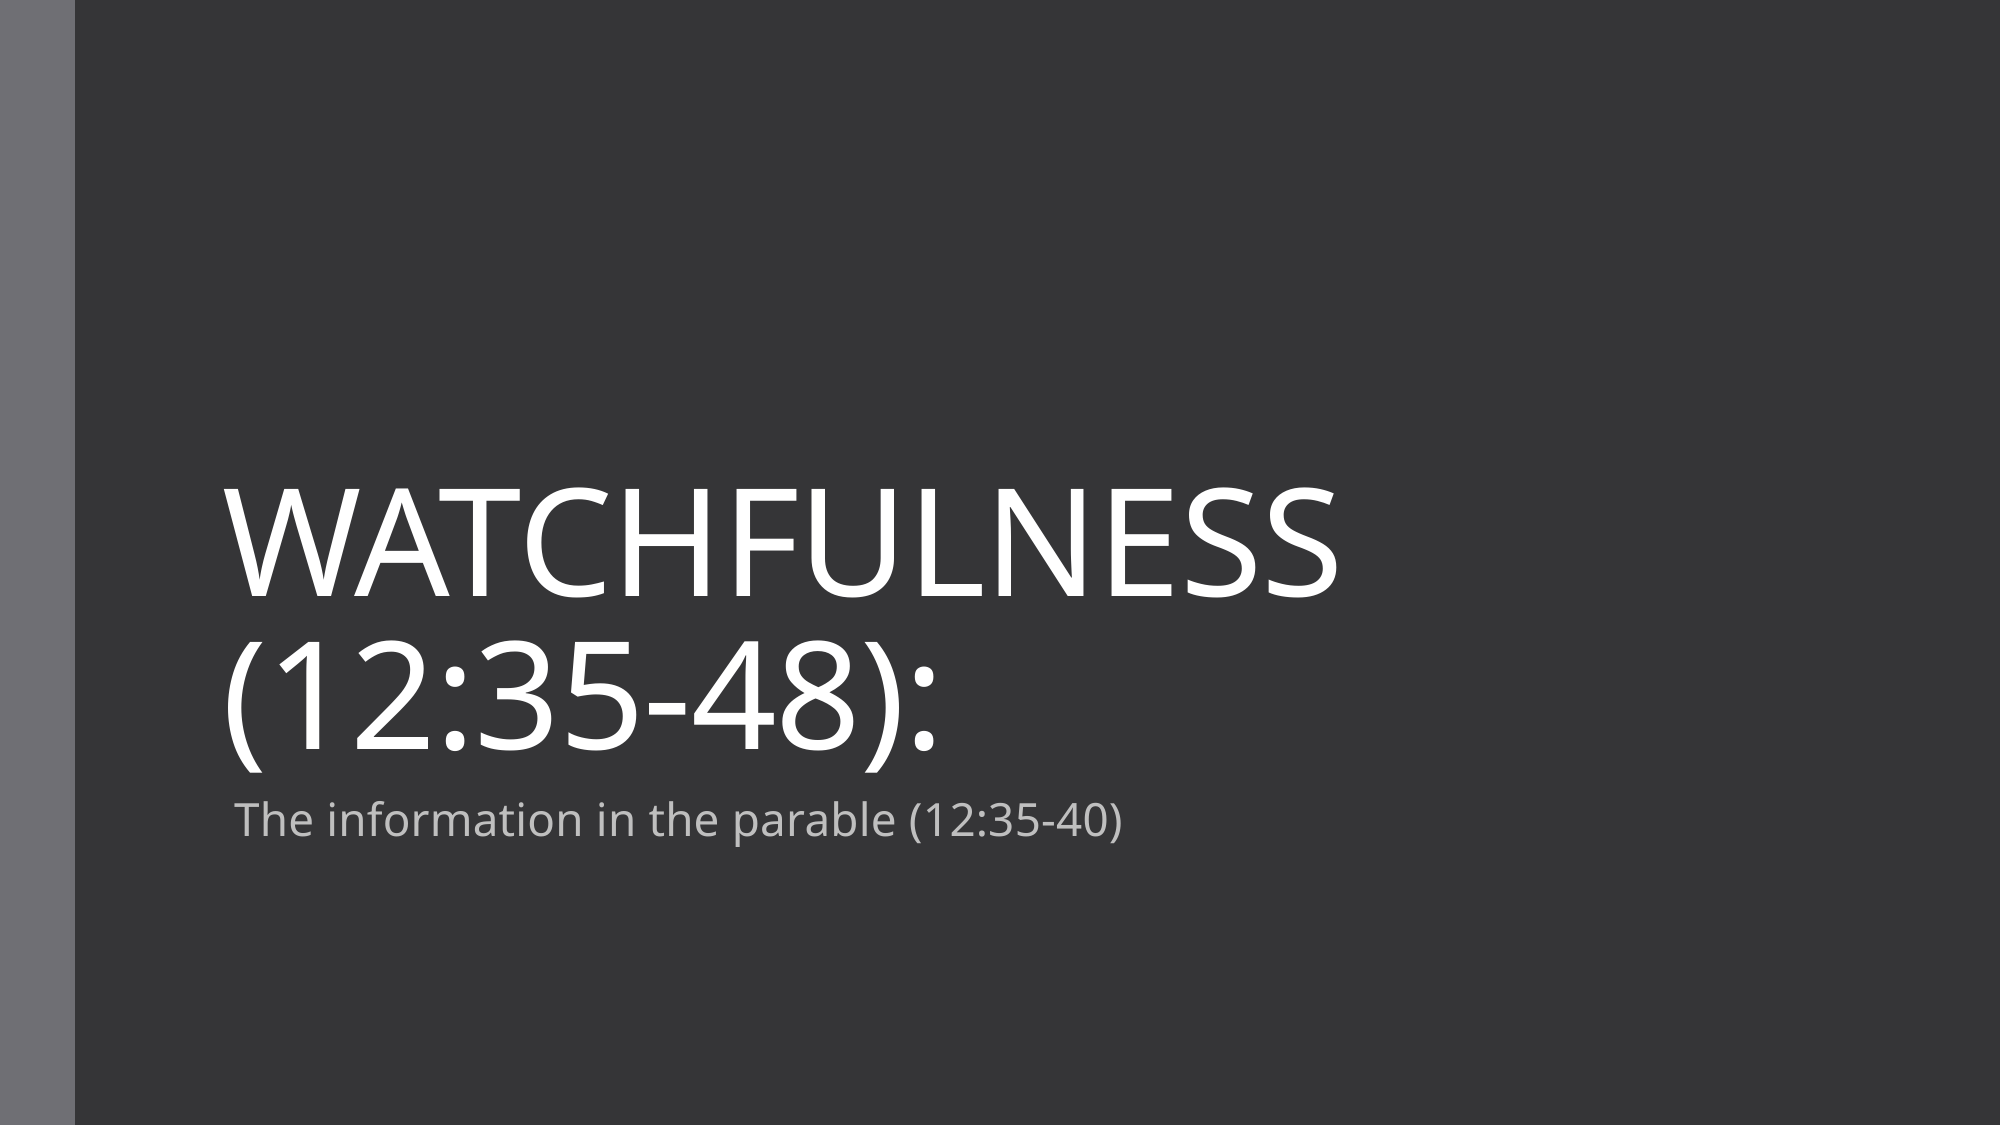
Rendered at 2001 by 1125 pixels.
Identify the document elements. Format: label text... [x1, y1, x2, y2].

title WATCHFULNESS (12:35-48): [206, 124, 1752, 787]
subtitle The information in the parable (12:35-40) [206, 787, 1752, 1066]
